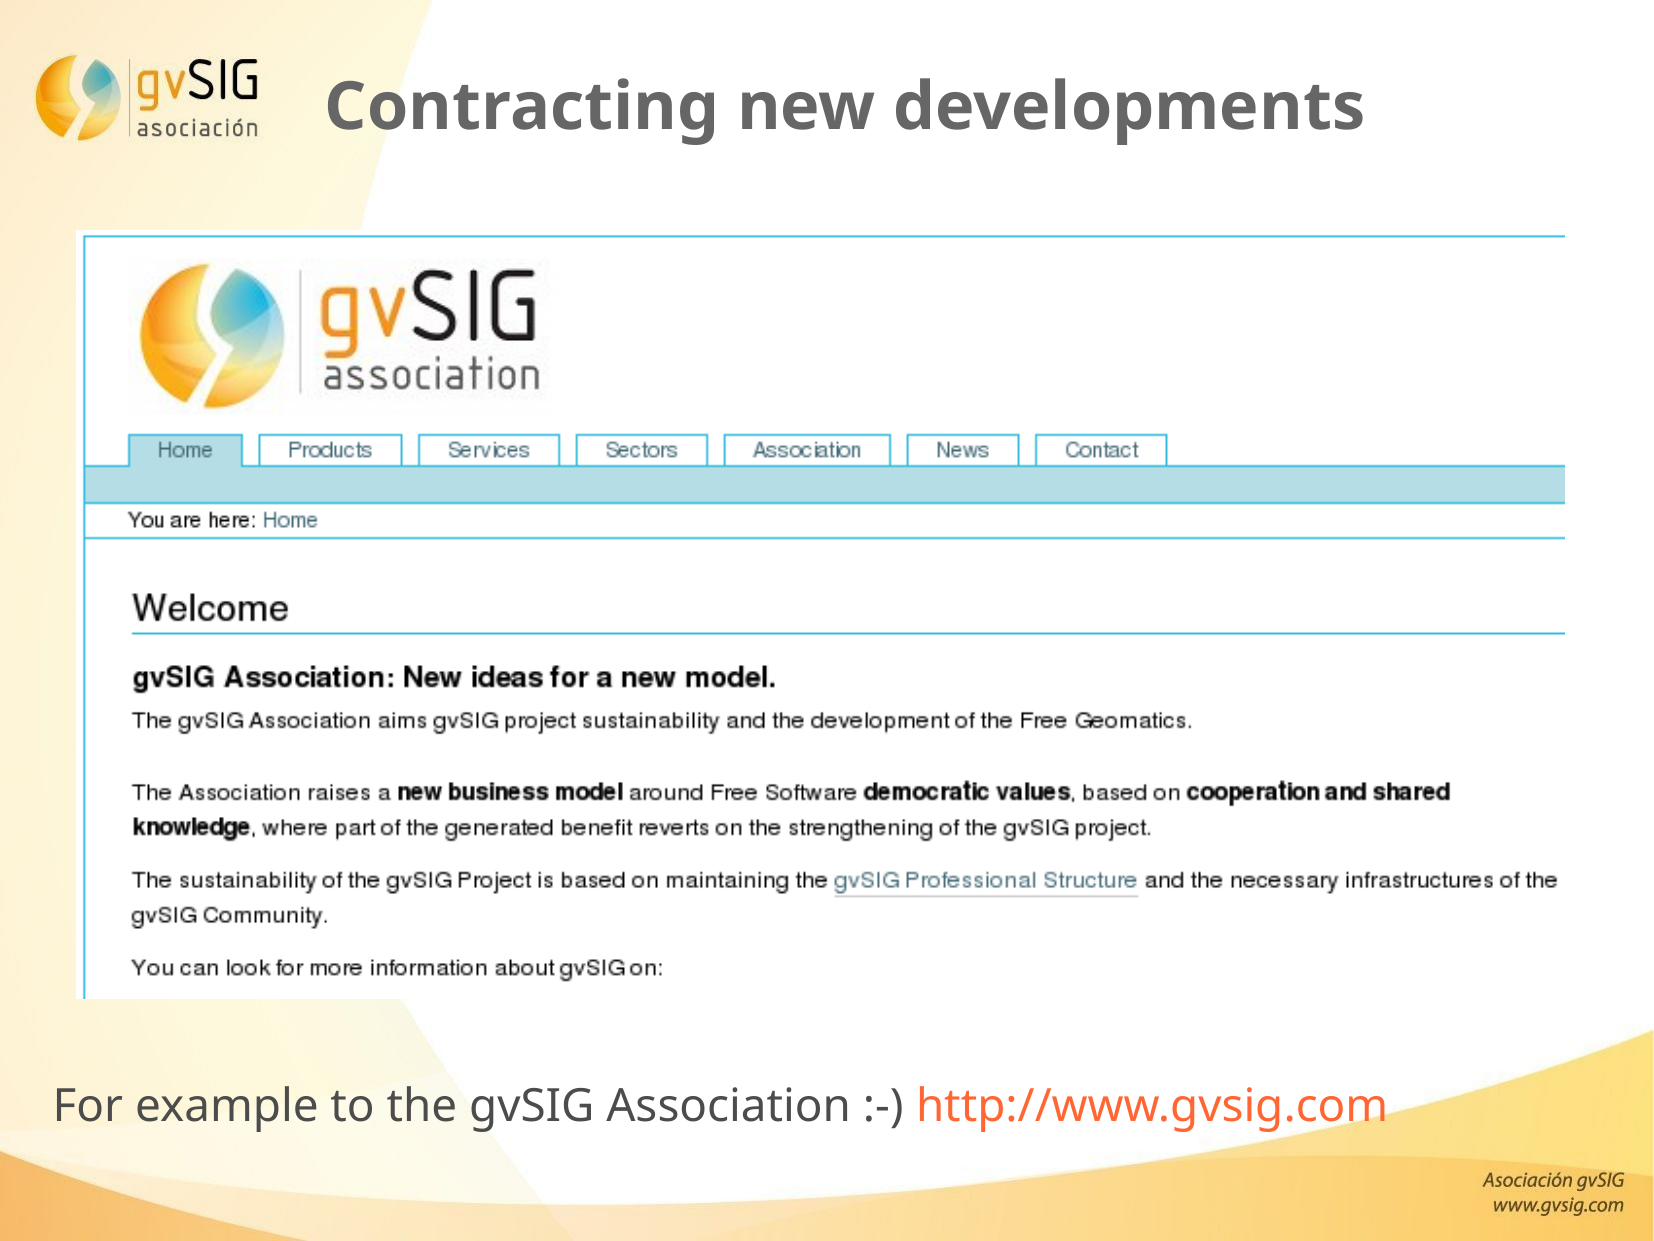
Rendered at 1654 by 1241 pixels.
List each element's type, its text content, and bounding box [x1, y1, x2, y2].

text_box For example to the gvSIG Association :-) http://www.gvsig.com [37, 1064, 1617, 1136]
title Contracting new developments [324, 29, 1625, 178]
picture [0, 0, 1654, 1241]
